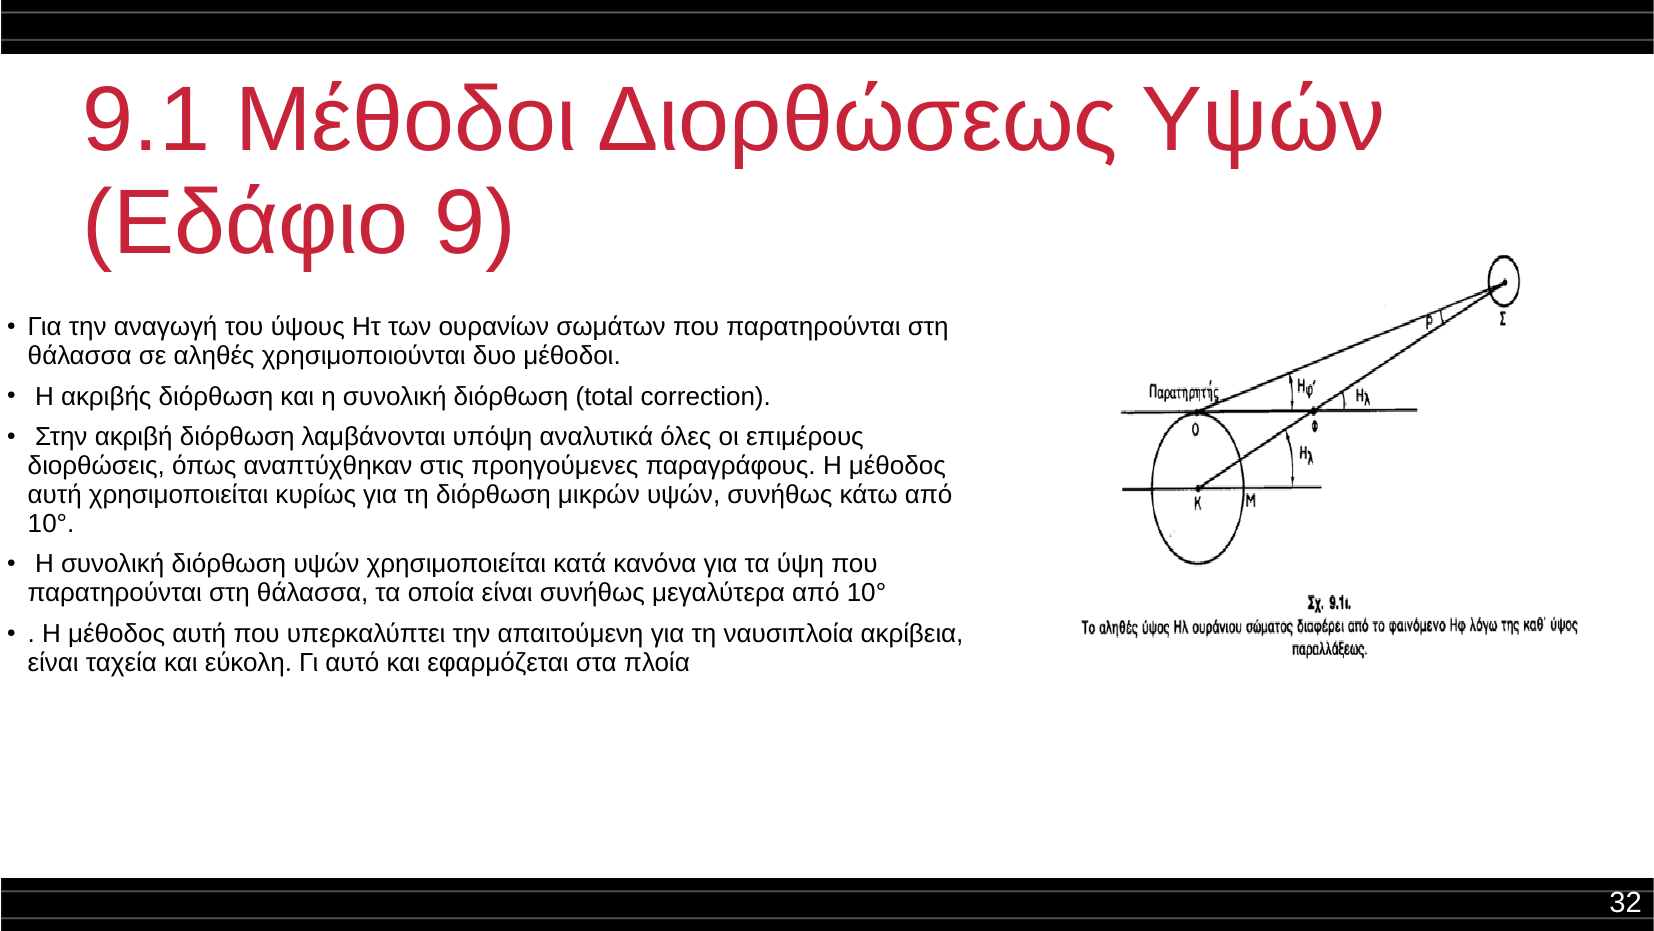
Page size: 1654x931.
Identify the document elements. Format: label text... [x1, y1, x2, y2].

list Για την αναγωγή του ύψους Ητ των ουρανίων σωμάτων που παρατηρούνται στη θάλασσα σε αληθές χρησιμοποιούνται δυο μέθοδοι. Η ακριβής διόρθωση και η συνολική διόρθωση (total correction). Στην ακριβή διόρθωση λαμβάνονται υπόψη αναλυτικά όλες οι επιμέρους διορθώσεις, όπως αναπτύχθηκαν στις προηγούμενες παραγράφους. Η μέθοδος αυτή χρησιμοποιείται κυρίως για τη διόρθωση μικρών υψών, συνήθως κάτω από 10°. Η συνολική διόρθωση υψών χρησιμοποιείται κατά κανόνα για τα ύψη που παρατηρούνται στη θάλασσα, τα οποία είναι συνήθως μεγαλύτερα από 10° . Η μέθοδος αυτή που υπερκαλύπτει την απαιτούμενη για τη ναυσιπλοία ακρίβεια, είναι ταχεία και εύκολη. Γι αυτό και εφαρμόζεται στα πλοία [0, 271, 976, 863]
title 9.1 Μέθοδοι Διορθώσεως Υψών (Εδάφιο 9) [82, 67, 1571, 273]
picture [1050, 227, 1596, 713]
picture [1, 0, 1654, 54]
picture [1, 878, 1654, 931]
